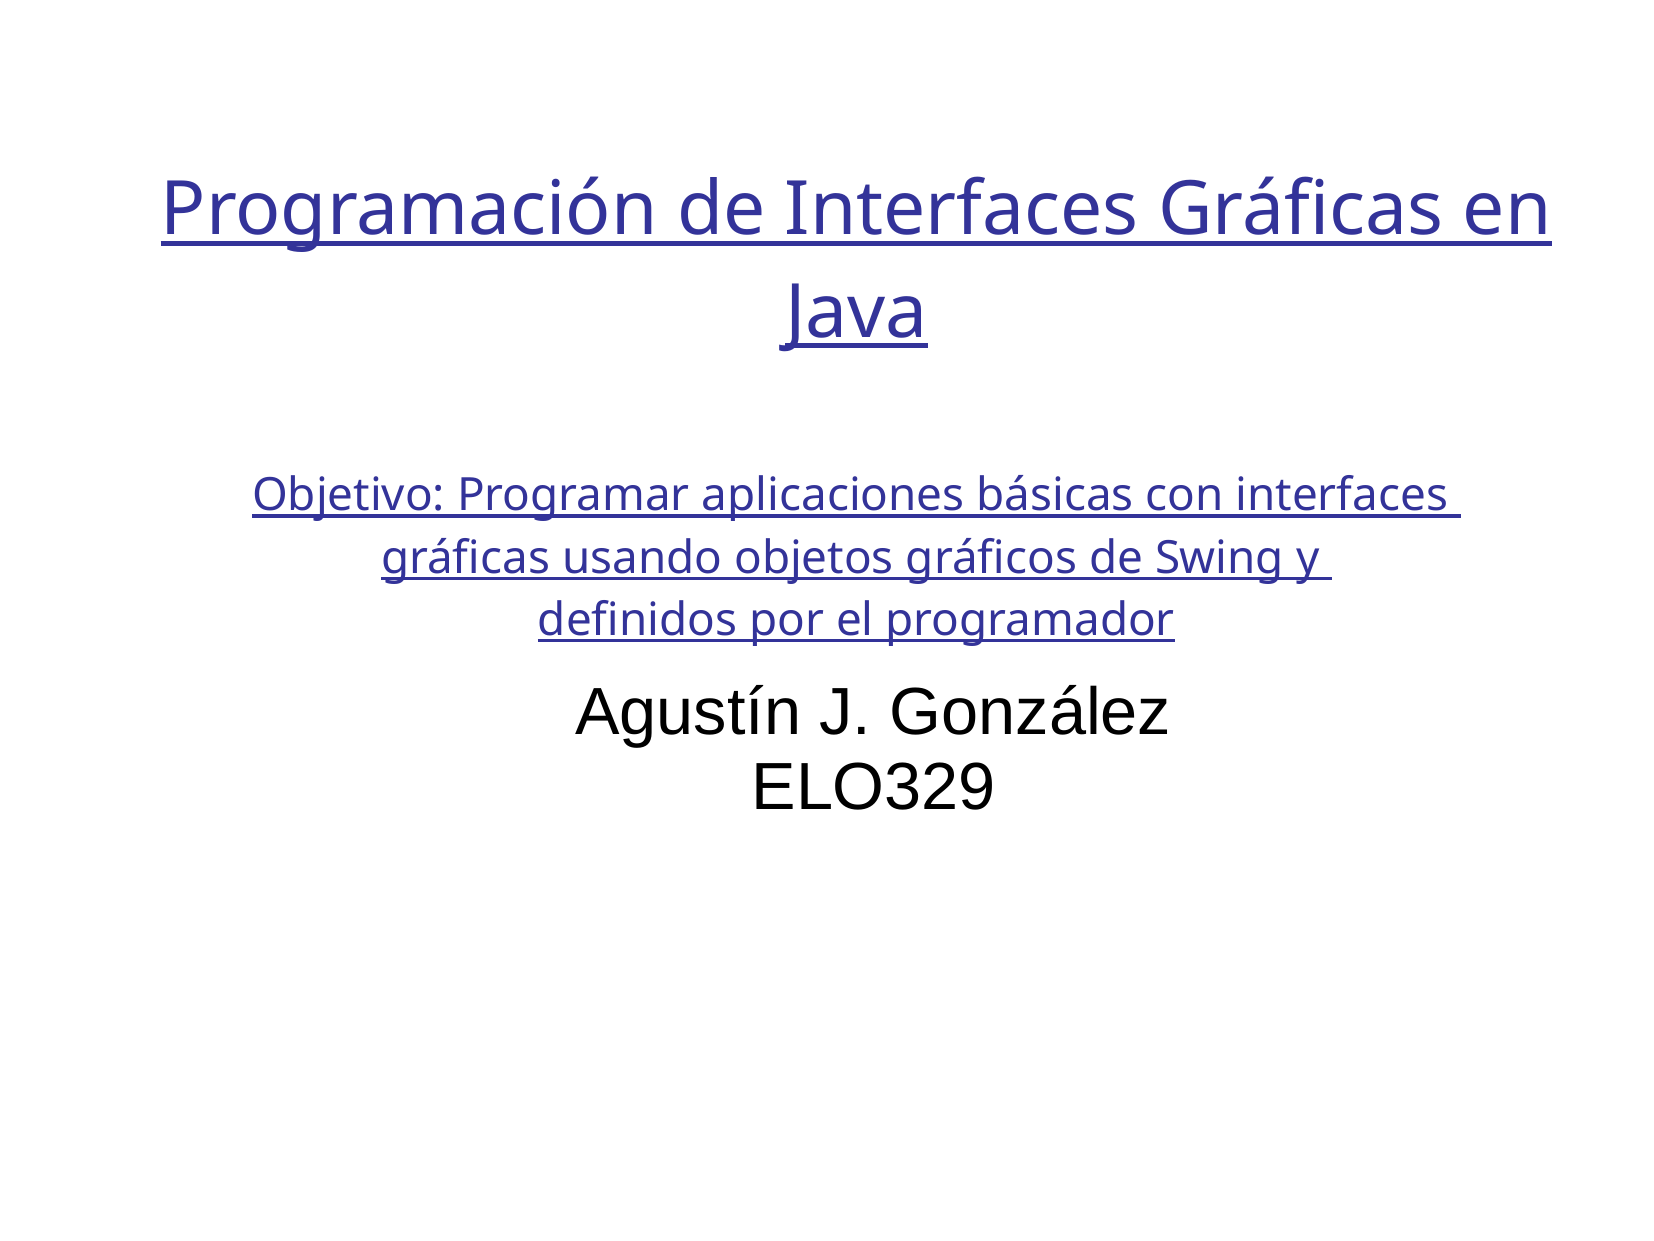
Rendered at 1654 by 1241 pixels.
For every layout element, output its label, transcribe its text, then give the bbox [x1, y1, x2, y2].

subtitle Agustín J. González ELO329 [92, 624, 1581, 874]
title Programación de Interfaces Gráficas en Java Objetivo: Programar aplicaciones básicas con interfaces gráficas usando objetos gráficos de Swing y definidos por el programador [112, 243, 1601, 561]
